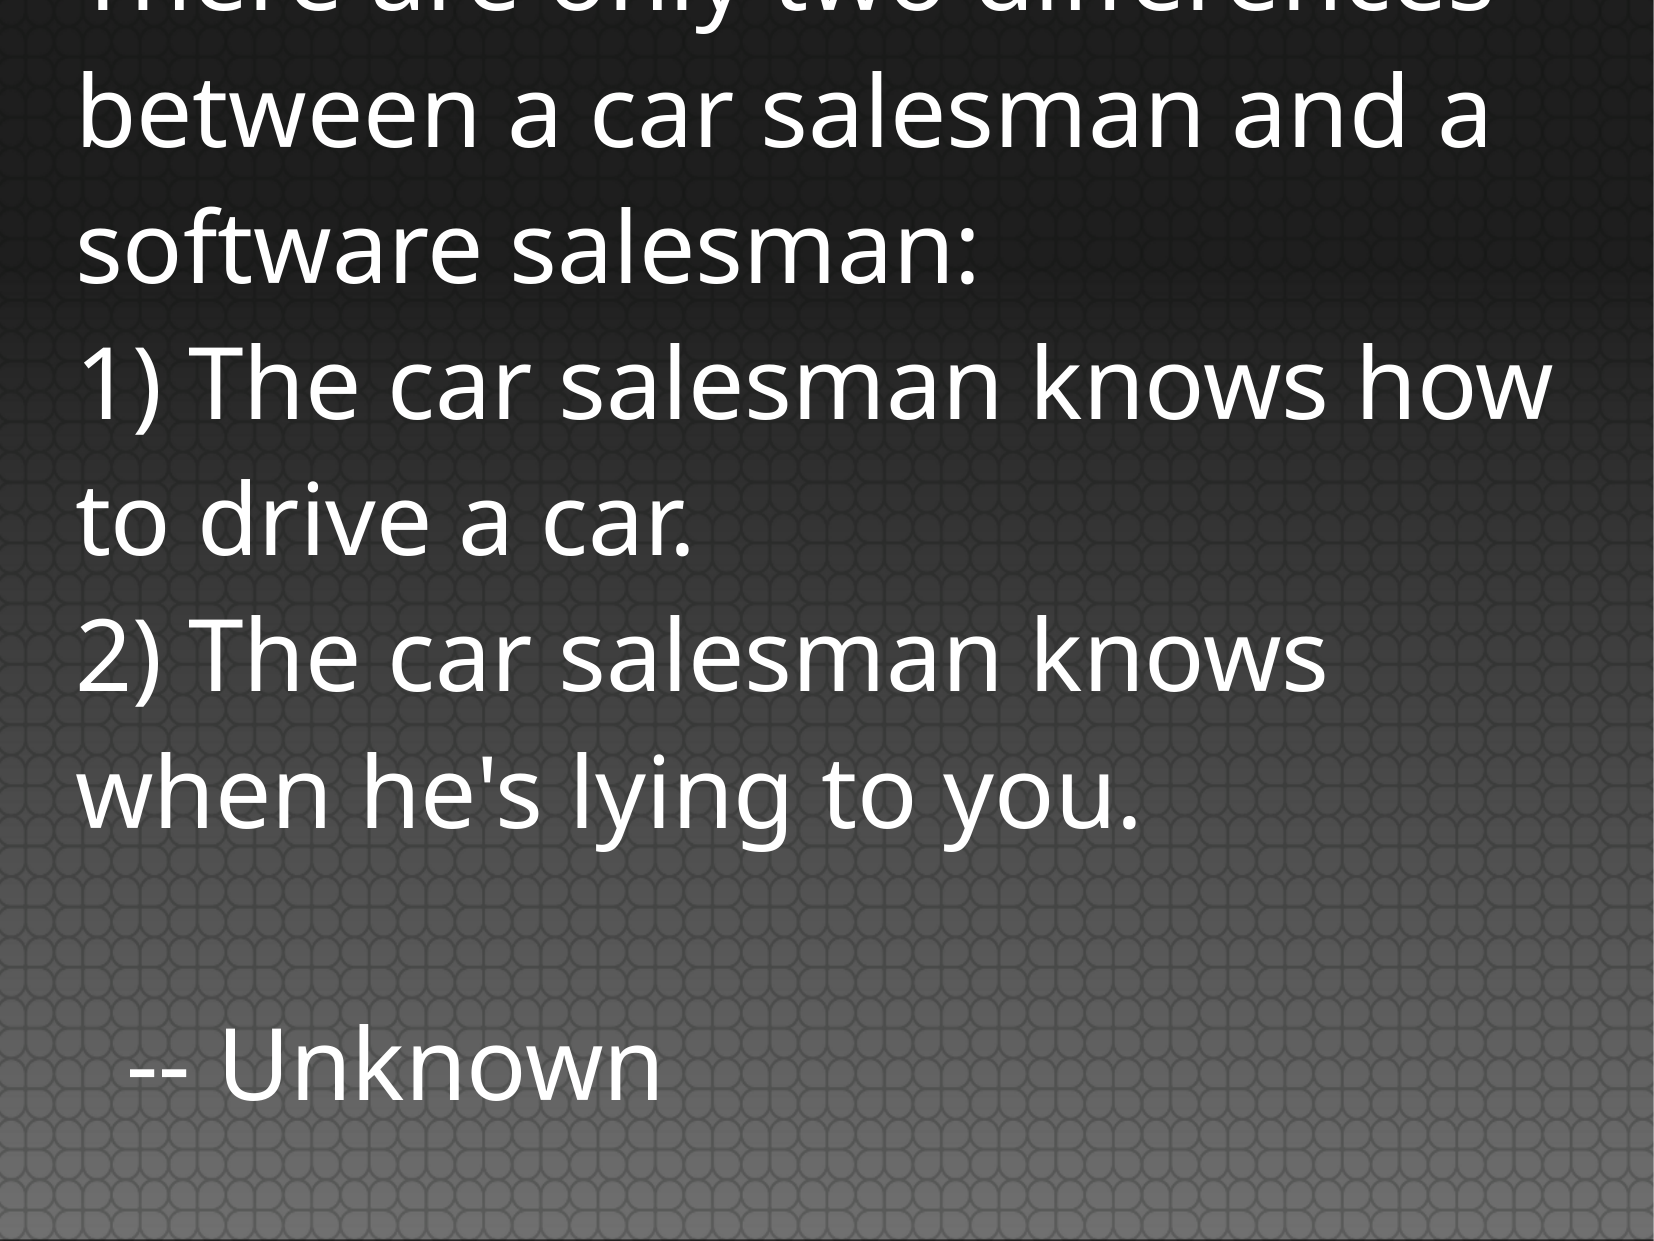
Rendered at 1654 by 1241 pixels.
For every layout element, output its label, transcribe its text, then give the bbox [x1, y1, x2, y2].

picture [1454, 0, 1480, 4]
picture [567, 0, 587, 4]
title There are only two differences between a car salesman and a software salesman: 1) The car salesman knows how to drive a car. 2) The car salesman knows when he's lying to you. -- Unknown [75, 32, 1564, 1206]
picture [385, 0, 404, 4]
picture [907, 0, 927, 4]
picture [993, 0, 1013, 4]
picture [0, 0, 1654, 1241]
